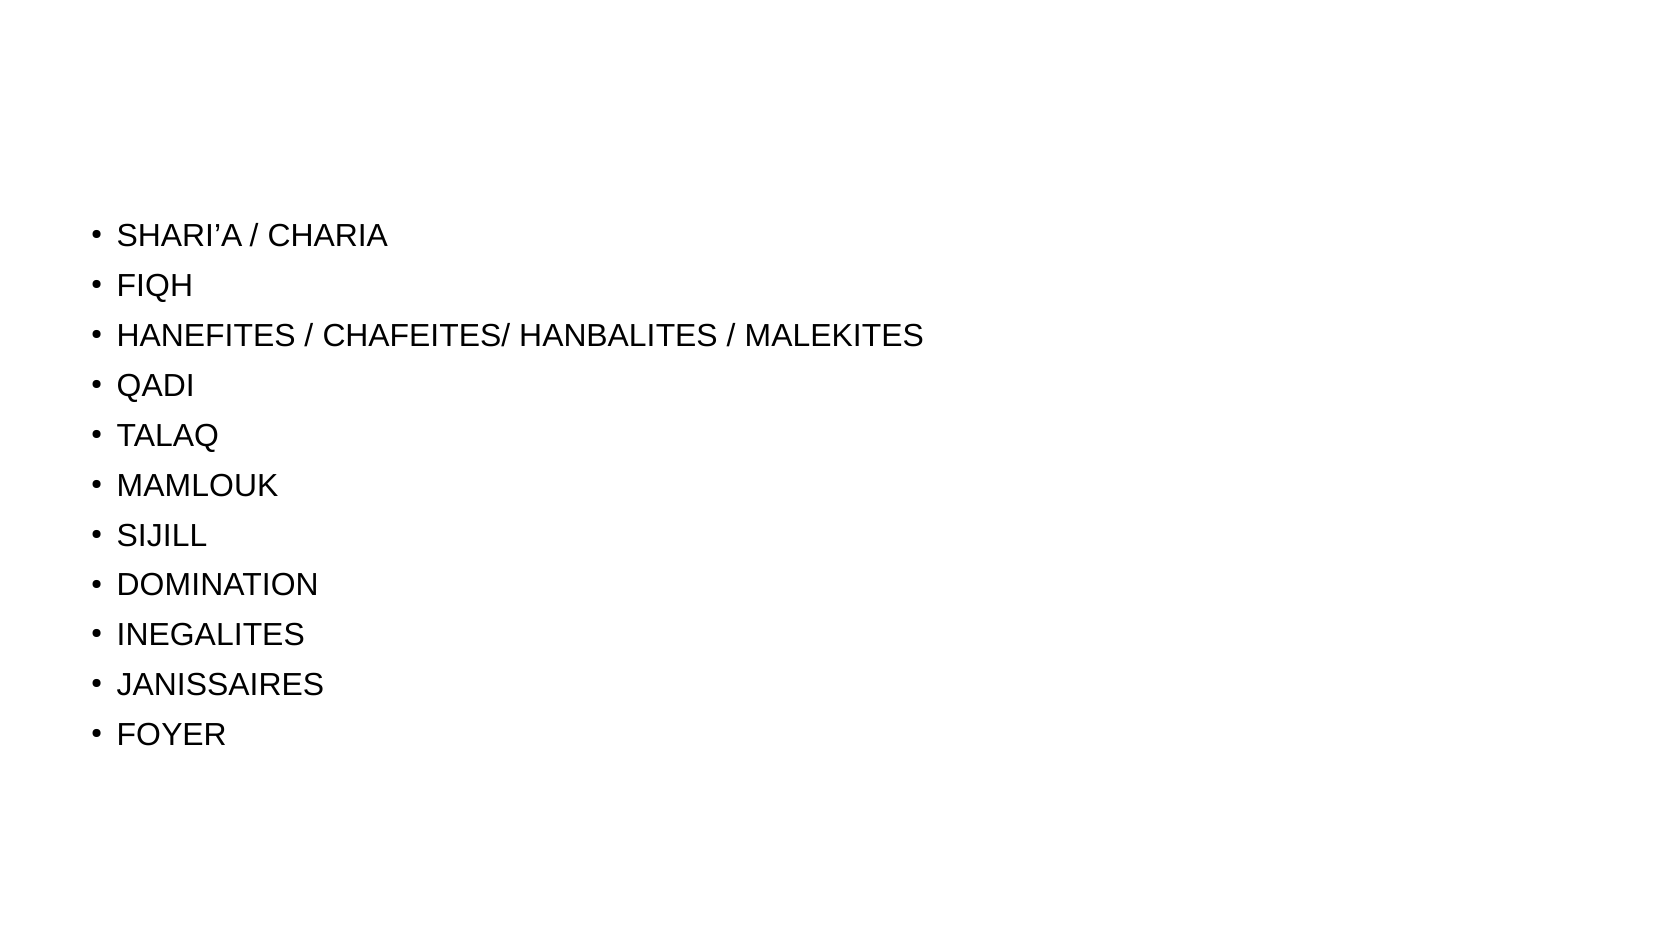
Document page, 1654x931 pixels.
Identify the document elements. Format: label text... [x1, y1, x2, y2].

list SHARI’A / CHARIA FIQH HANEFITES / CHAFEITES/ HANBALITES / MALEKITES QADI TALAQ MAMLOUK SIJILL DOMINATION INEGALITES JANISSAIRES FOYER [82, 217, 1571, 758]
